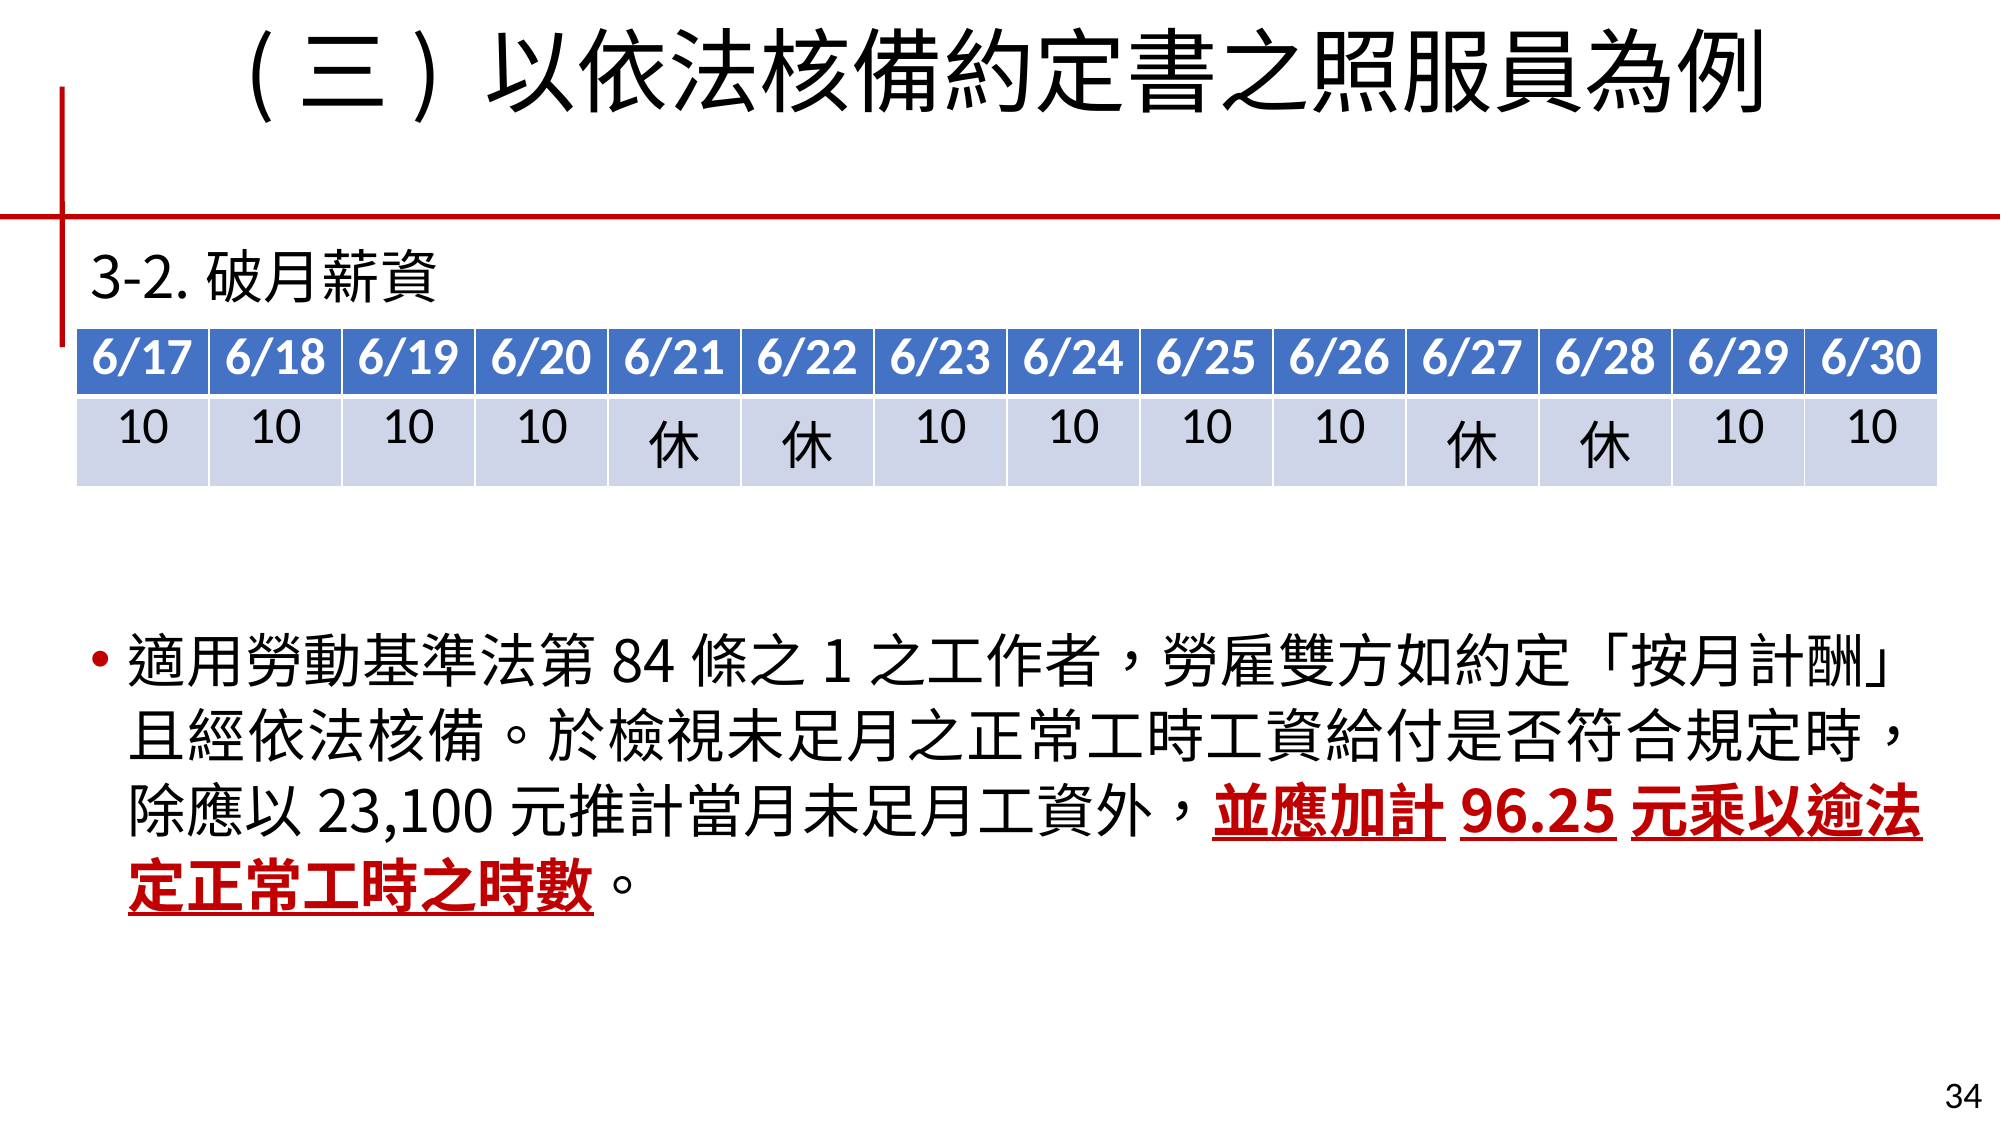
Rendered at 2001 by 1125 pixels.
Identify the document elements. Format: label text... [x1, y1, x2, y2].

table_header 6/22 [742, 329, 873, 394]
table_cell 10 [1141, 399, 1272, 486]
table_header 6/27 [1407, 329, 1538, 394]
table_cell 10 [476, 399, 607, 486]
table_cell 10 [1805, 399, 1937, 486]
table_cell 休 [742, 399, 873, 486]
table_header 6/29 [1673, 329, 1804, 394]
table_cell 休 [1407, 399, 1538, 486]
table_cell 10 [210, 399, 341, 486]
table_header 6/25 [1141, 329, 1272, 394]
table_header 6/23 [875, 329, 1006, 394]
table_cell 10 [77, 399, 208, 486]
slide_number <編號> [1701, 1063, 1998, 1118]
table_header 6/21 [609, 329, 740, 394]
list 3-2.破月薪資 適用勞動基準法第84條之1之工作者，勞雇雙方如約定「按月計酬」且經依法核備。於檢視未足月之正常工時工資給付是否符合規定時，除應以23,100元推計當月未足月工資外，並應加計96.25元乘以逾法定正常工時之時數。 [75, 488, 1938, 1038]
table_header 6/20 [476, 329, 607, 394]
table_header 6/19 [343, 329, 474, 394]
table_header 6/17 [77, 329, 208, 394]
table_header 6/30 [1805, 329, 1937, 394]
table_header 6/26 [1274, 329, 1405, 394]
table_cell 休 [609, 399, 740, 486]
table_cell 10 [343, 399, 474, 486]
title (三) 以依法核備約定書之照服員為例 [75, 6, 1938, 211]
list 3-2.破月薪資 適用勞動基準法第84條之1之工作者，勞雇雙方如約定「按月計酬」且經依法核備。於檢視未足月之正常工時工資給付是否符合規定時，除應以23,100元推計當月未足月工資外，並應加計96.25元乘以逾法定正常工時之時數。 [75, 228, 1938, 327]
table_header 6/24 [1008, 329, 1139, 394]
table_cell 10 [1008, 399, 1139, 486]
table_header 6/18 [210, 329, 341, 394]
table_cell 10 [875, 399, 1006, 486]
table_cell 休 [1540, 399, 1671, 486]
table_cell 10 [1274, 399, 1405, 486]
table_header 6/28 [1540, 329, 1671, 394]
table_cell 10 [1673, 399, 1804, 486]
